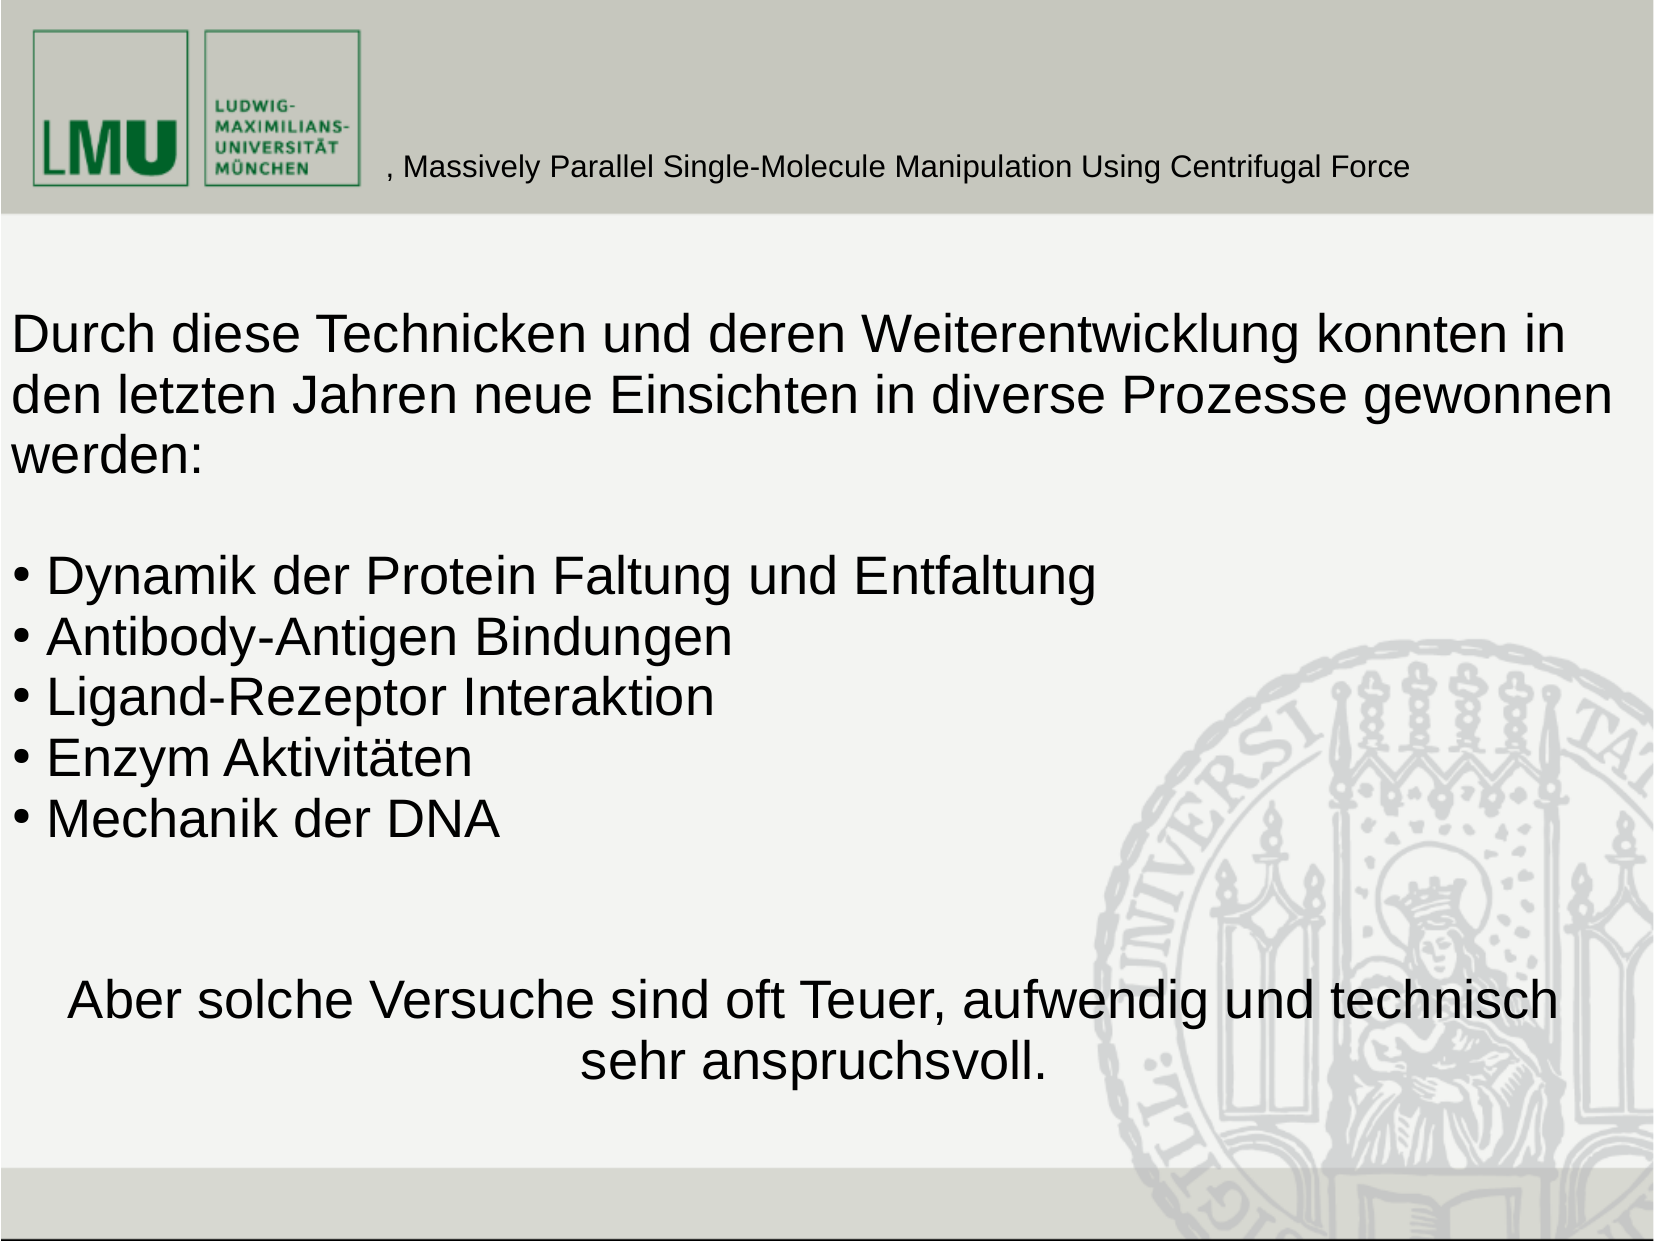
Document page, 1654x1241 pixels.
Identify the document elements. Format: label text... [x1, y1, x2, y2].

subtitle Durch diese Technicken und deren Weiterentwicklung konnten in den letzten Jahren neue Einsichten in diverse Prozesse gewonnen werden: Dynamik der Protein Faltung und Entfaltung Antibody-Antigen Bindungen Ligand-Rezeptor Interaktion Enzym Aktivitäten Mechanik der DNA Aber solche Versuche sind oft Teuer, aufwendig und technisch sehr anspruchsvoll. [11, 236, 1619, 1158]
text_box Philipp Lorenz, Massively Parallel Single-Molecule Manipulation Using Centrifugal Force [362, 141, 1619, 212]
picture [1, 0, 1654, 1241]
